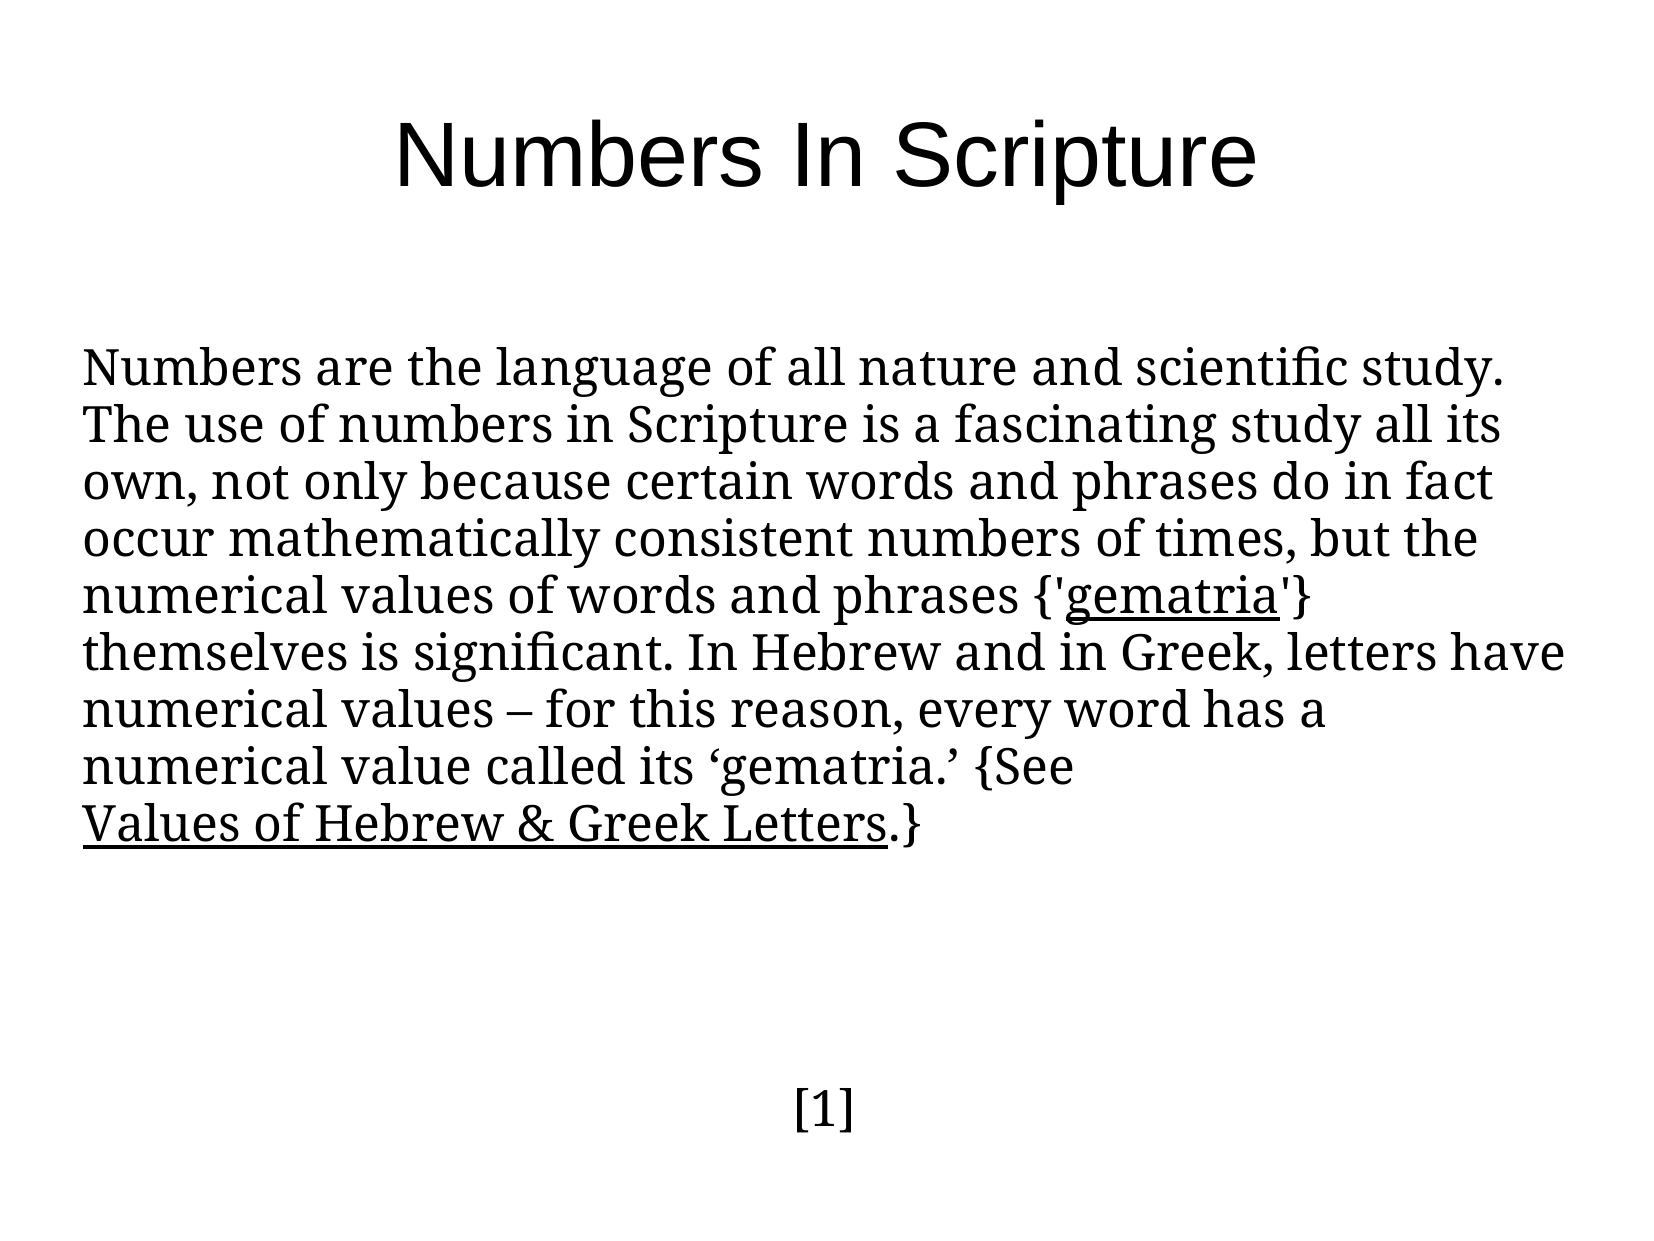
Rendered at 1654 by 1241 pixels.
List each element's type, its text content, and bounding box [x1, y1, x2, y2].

subtitle Numbers are the language of all nature and scientific study. The use of numbers in Scripture is a fascinating study all its own, not only because certain words and phrases do in fact occur mathematically consistent numbers of times, but the numerical values of words and phrases {'gematria'} themselves is significant. In Hebrew and in Greek, letters have numerical values – for this reason, every word has a numerical value called its ‘gematria.’ {See Values of Hebrew & Greek Letters.} [1] [82, 290, 1571, 1185]
title Numbers In Scripture [82, 49, 1571, 257]
